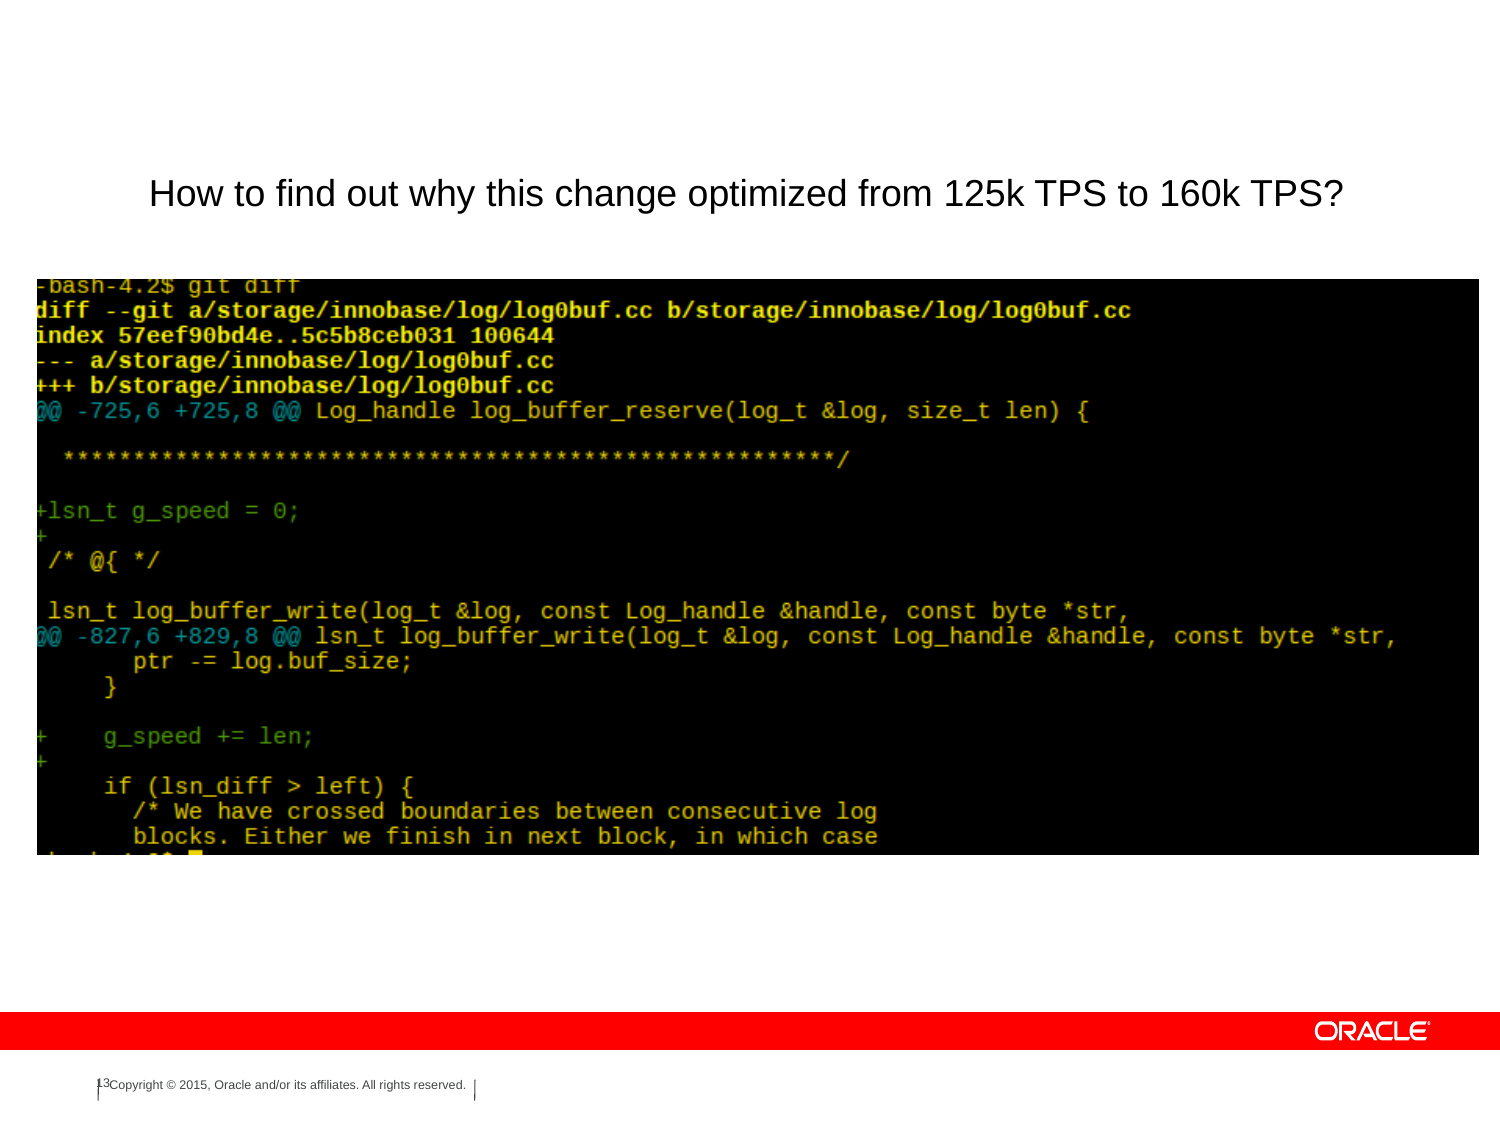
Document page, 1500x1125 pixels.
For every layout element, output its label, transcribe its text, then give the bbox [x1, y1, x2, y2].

text_box How to find out why this change optimized from 125k TPS to 160k TPS? [134, 164, 1360, 222]
picture [37, 279, 1479, 855]
picture [0, 1012, 1500, 1050]
